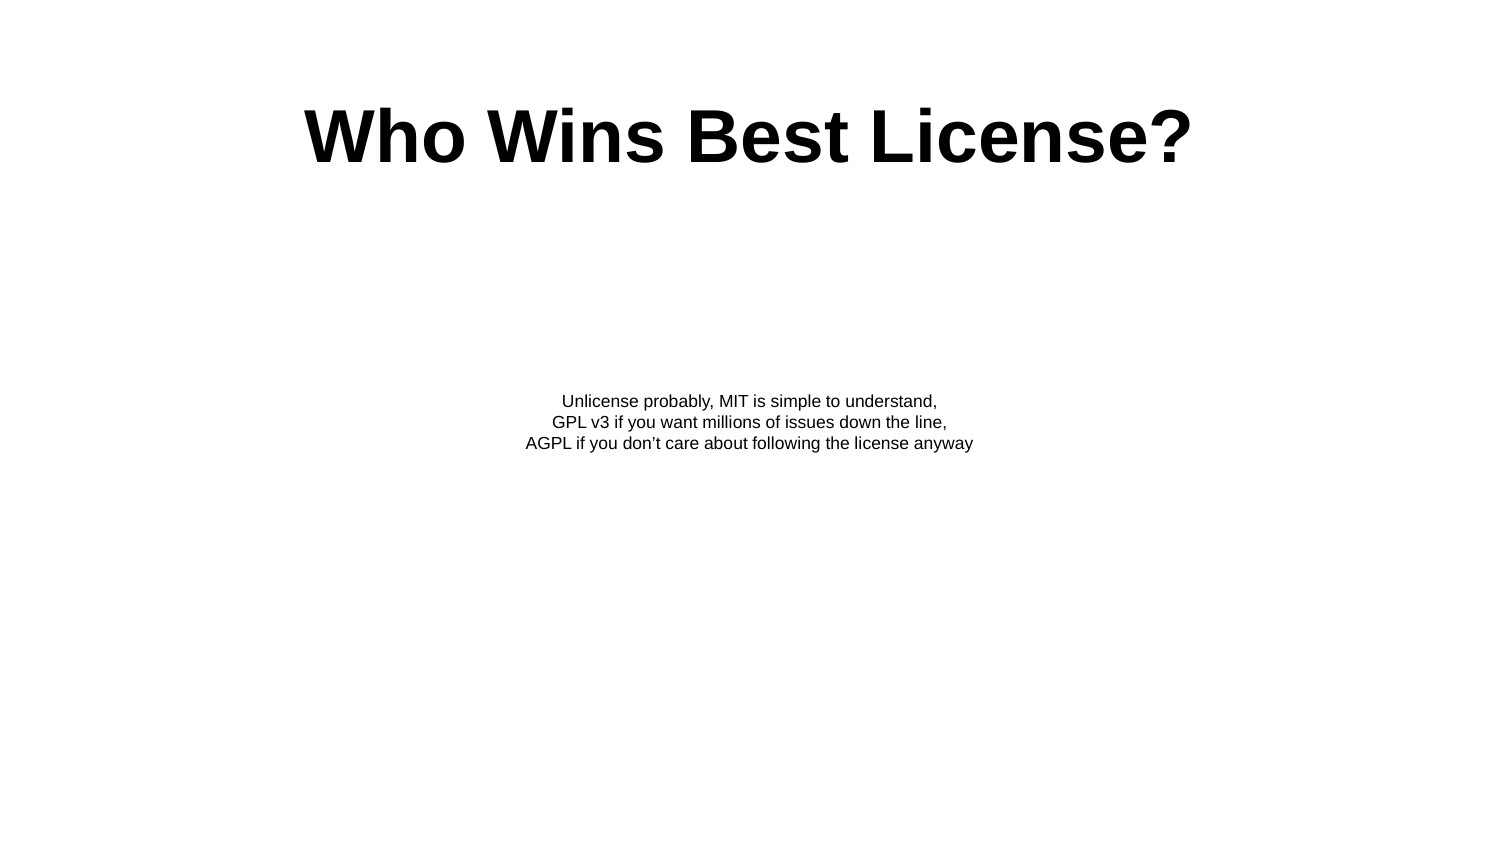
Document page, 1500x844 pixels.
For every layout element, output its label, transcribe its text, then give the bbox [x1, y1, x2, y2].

title Who Wins Best License? [51, 72, 1449, 167]
title Unlicense probably, MIT is simple to understand, GPL v3 if you want millions of issues down the line, AGPL if you don’t care about following the license anyway [51, 374, 1449, 469]
